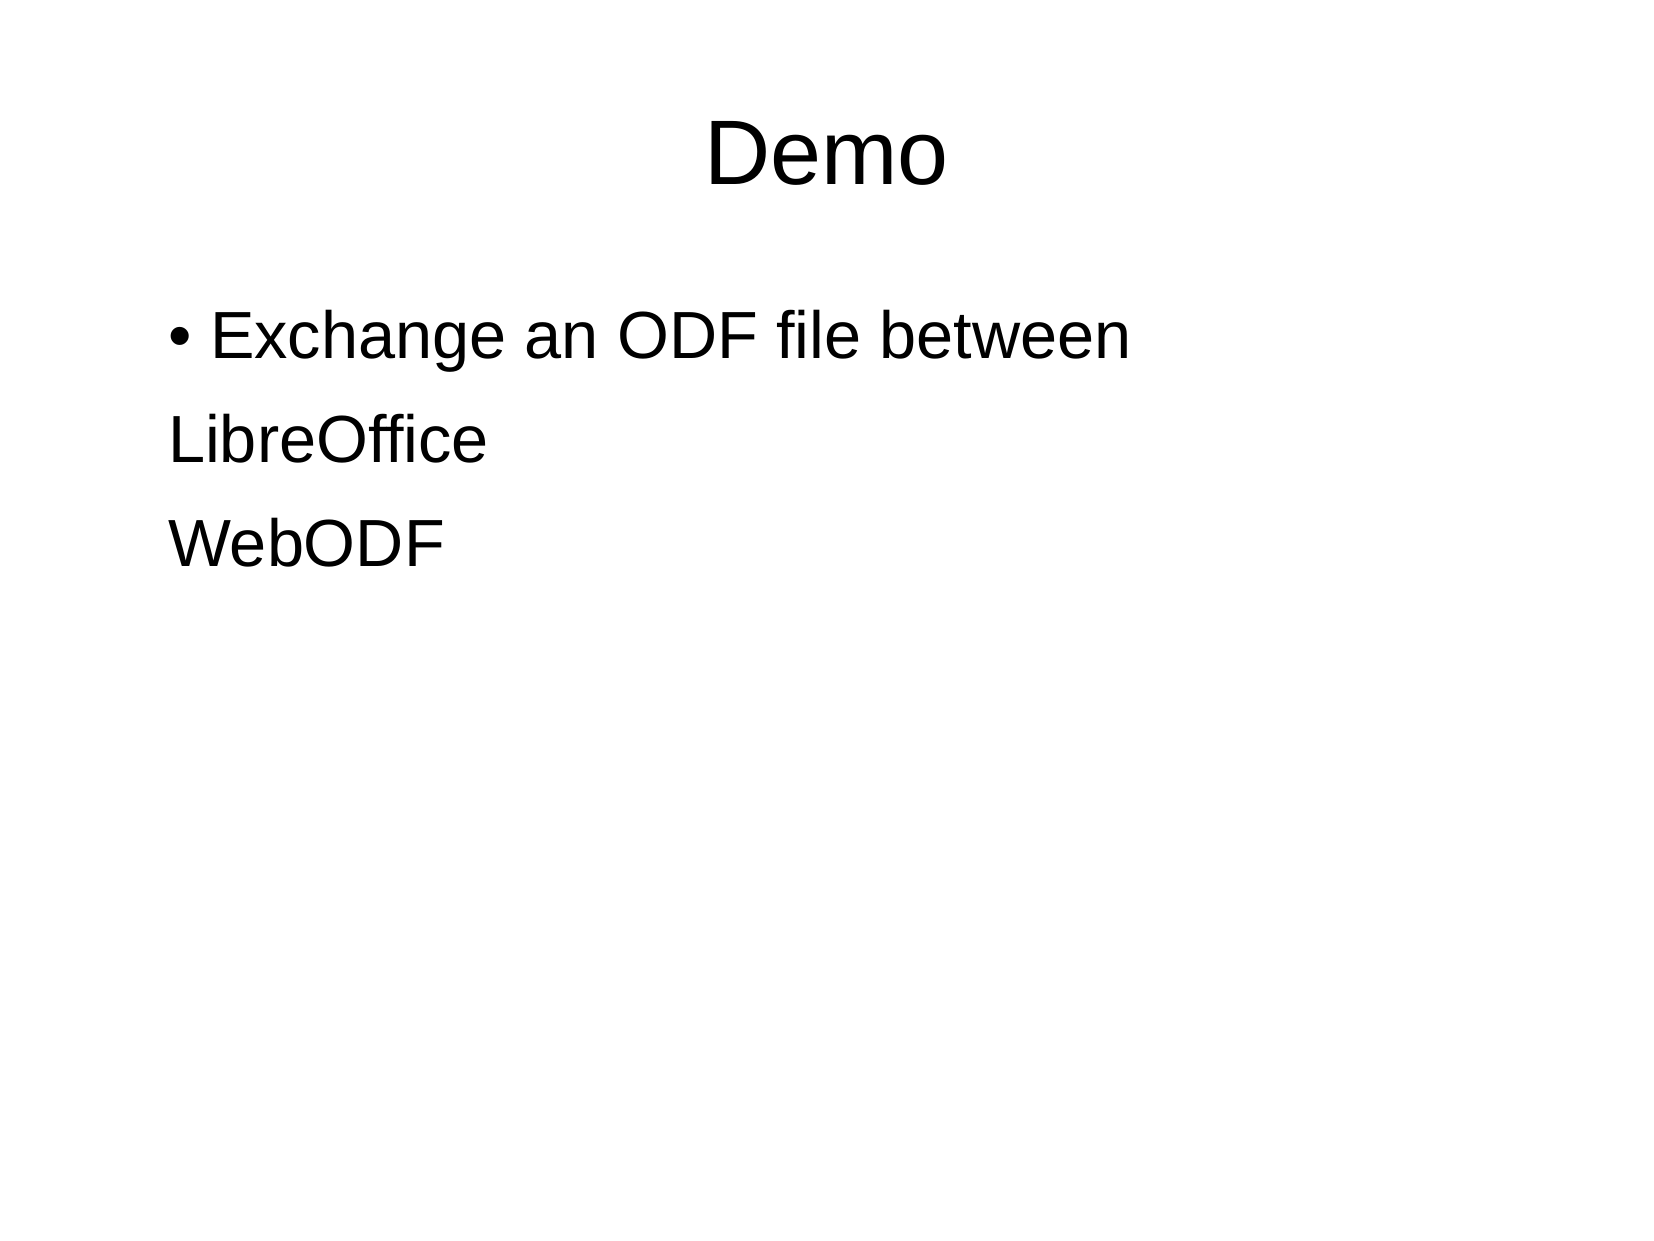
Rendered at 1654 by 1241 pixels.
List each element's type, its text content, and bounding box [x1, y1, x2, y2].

text_box • Exchange an ODF file between LibreOffice WebODF [82, 290, 1571, 1010]
text_box Demo [82, 94, 1571, 212]
